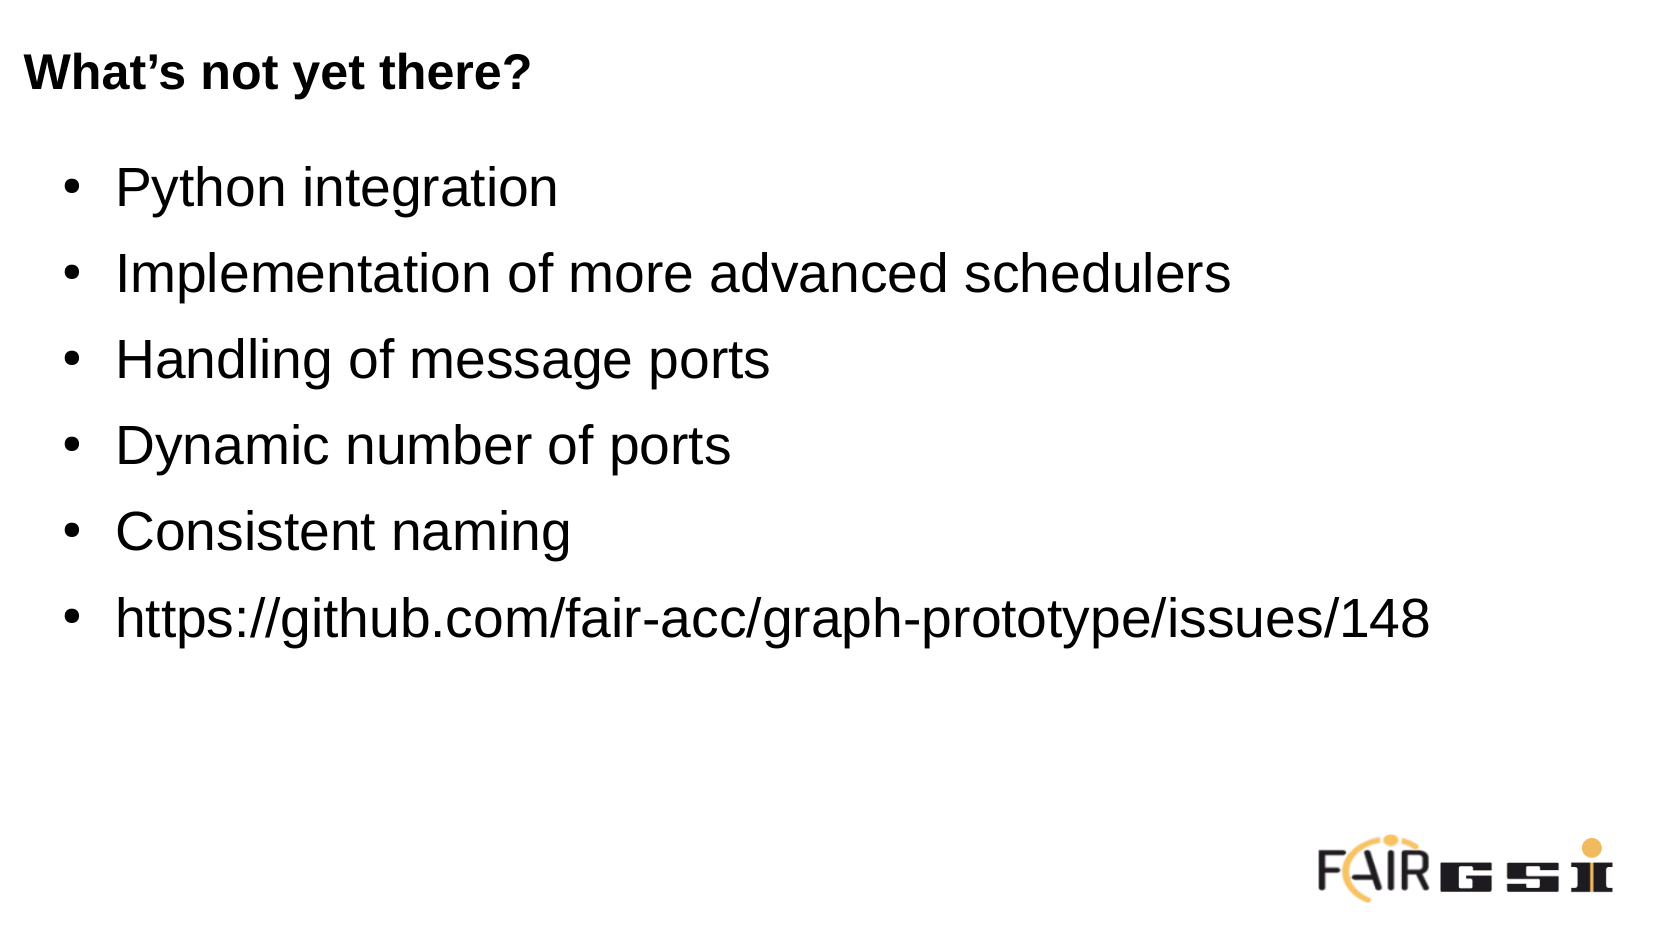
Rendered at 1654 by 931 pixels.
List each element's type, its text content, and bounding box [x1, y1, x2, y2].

picture [1318, 833, 1430, 904]
list Python integration Implementation of more advanced schedulers Handling of message ports Dynamic number of ports Consistent naming https://github.com/fair-acc/graph-prototype/issues/148 [44, 156, 1610, 827]
title What’s not yet there? [23, 5, 1638, 139]
picture [1439, 836, 1615, 895]
